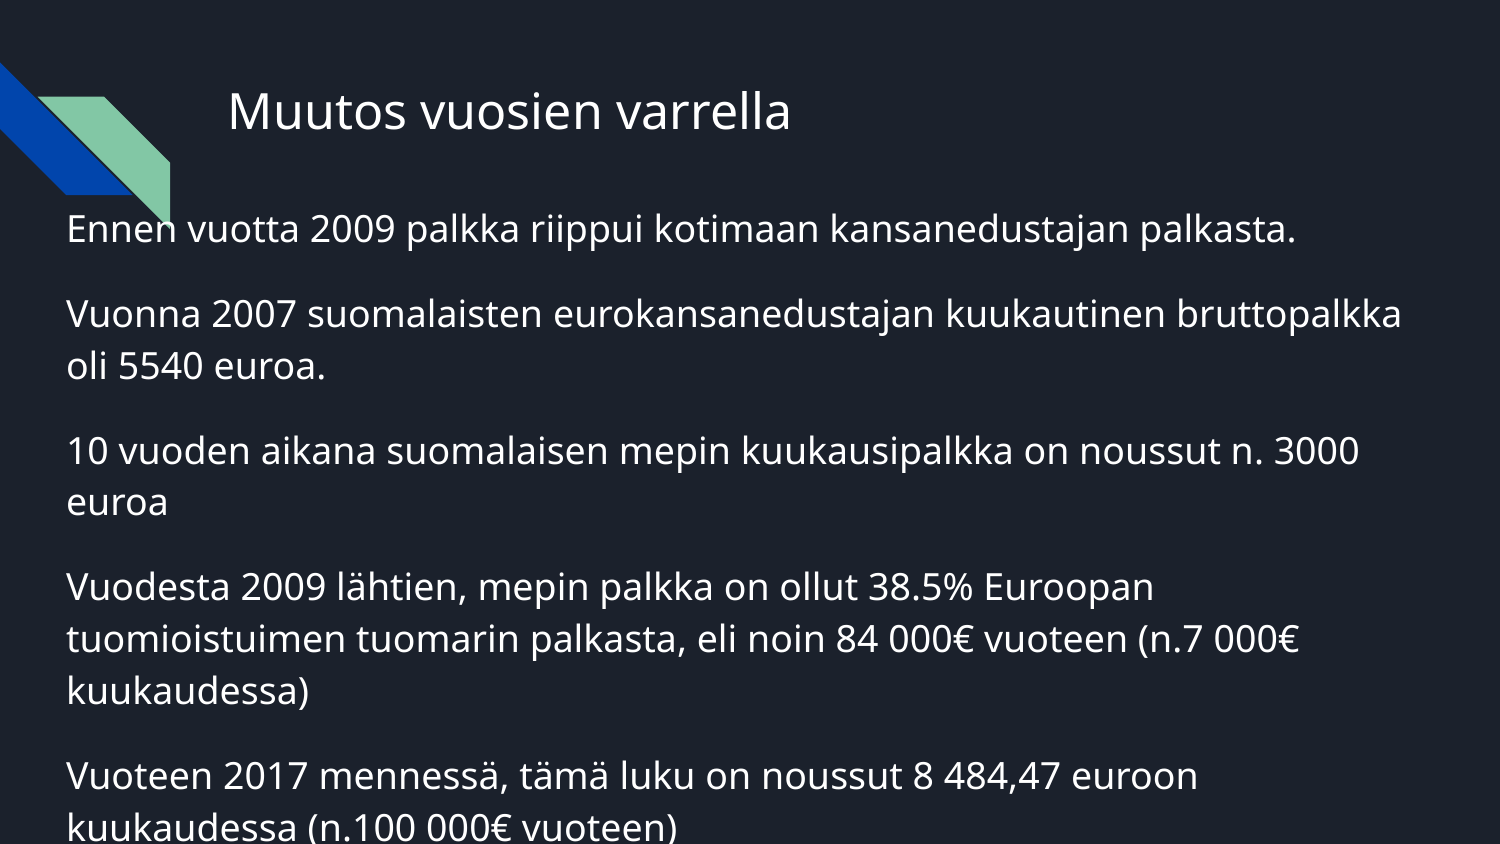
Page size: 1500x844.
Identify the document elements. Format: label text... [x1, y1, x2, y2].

list Ennen vuotta 2009 palkka riippui kotimaan kansanedustajan palkasta. Vuonna 2007 suomalaisten eurokansanedustajan kuukautinen bruttopalkka oli 5540 euroa. 10 vuoden aikana suomalaisen mepin kuukausipalkka on noussut n. 3000 euroa Vuodesta 2009 lähtien, mepin palkka on ollut 38.5% Euroopan tuomioistuimen tuomarin palkasta, eli noin 84 000€ vuoteen (n.7 000€ kuukaudessa) Vuoteen 2017 mennessä, tämä luku on noussut 8 484,47 euroon kuukaudessa (n.100 000€ vuoteen) [51, 183, 1449, 744]
title Muutos vuosien varrella [212, 64, 1368, 183]
